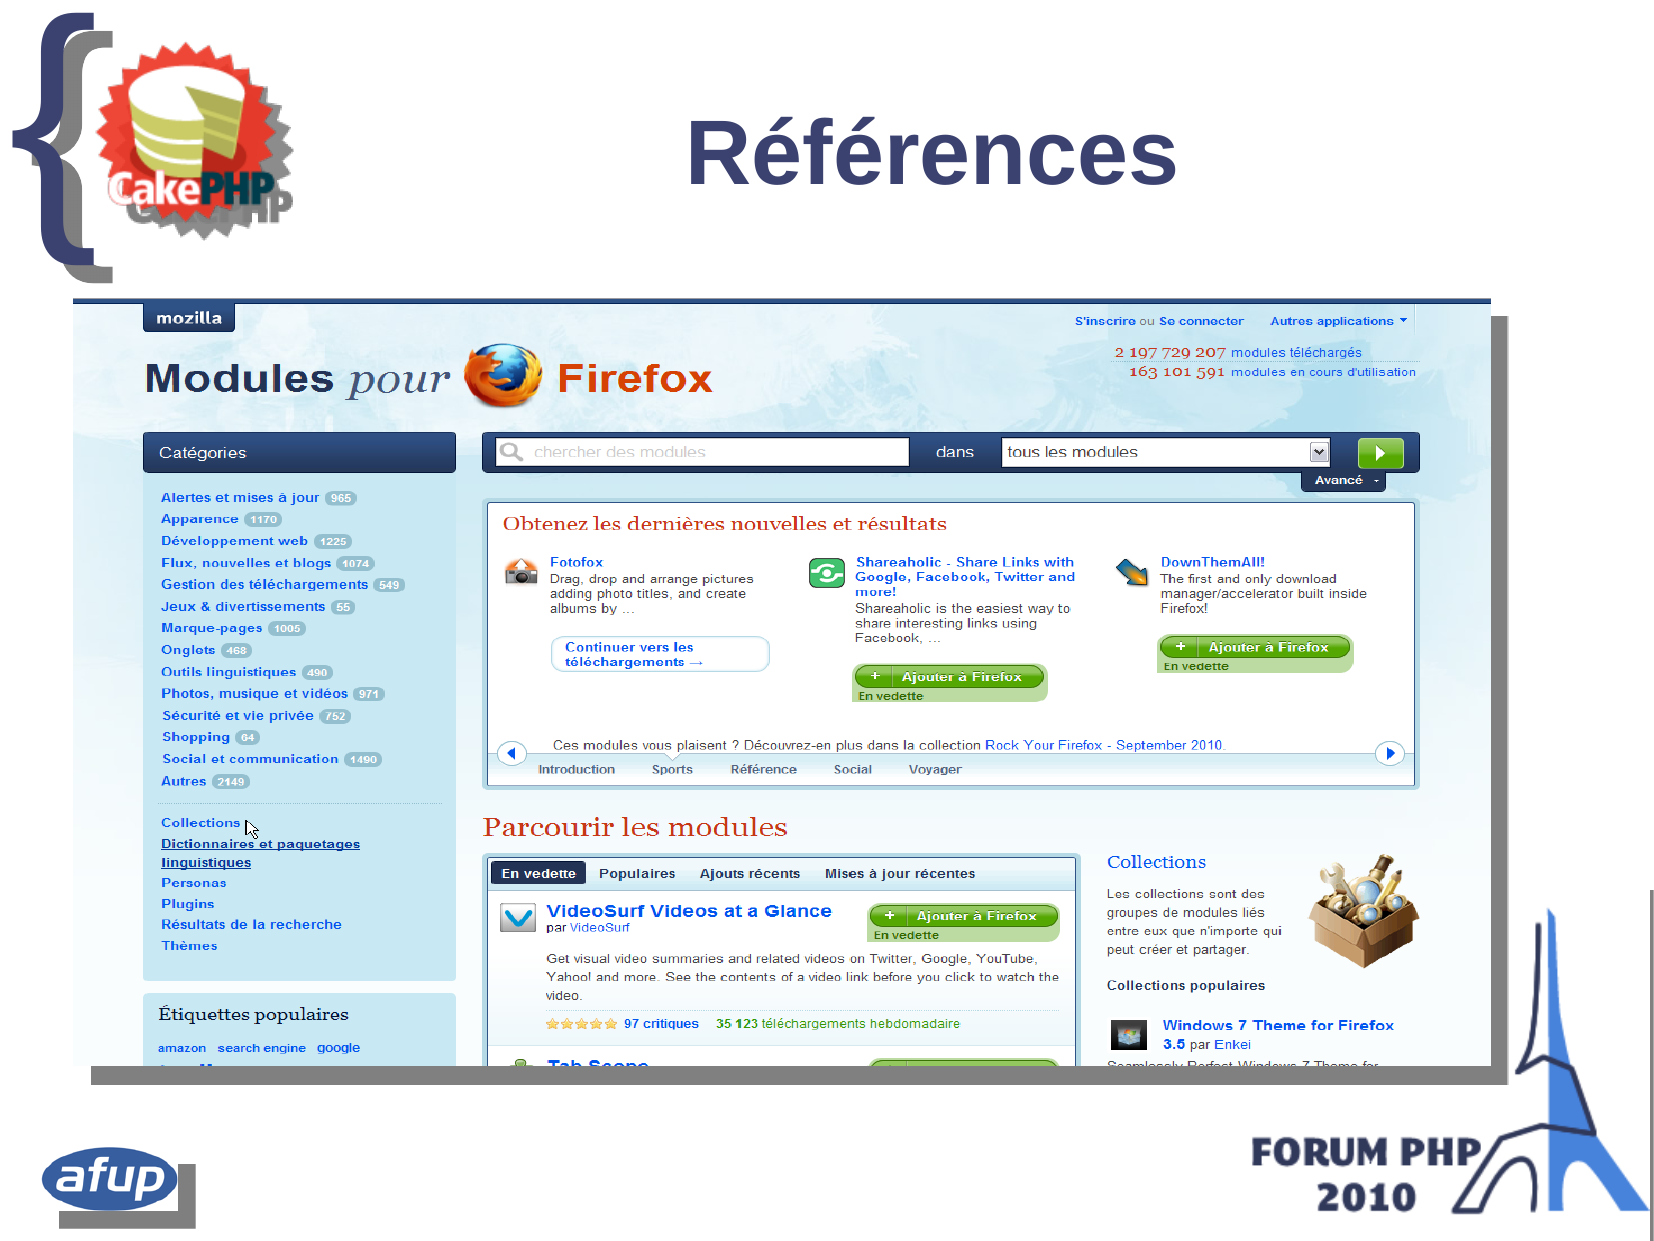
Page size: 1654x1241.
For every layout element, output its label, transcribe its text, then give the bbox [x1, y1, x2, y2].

picture [1240, 872, 1650, 1241]
title Références [295, 49, 1571, 257]
picture [41, 1146, 178, 1211]
picture [73, 298, 1491, 1067]
picture [88, 35, 284, 231]
